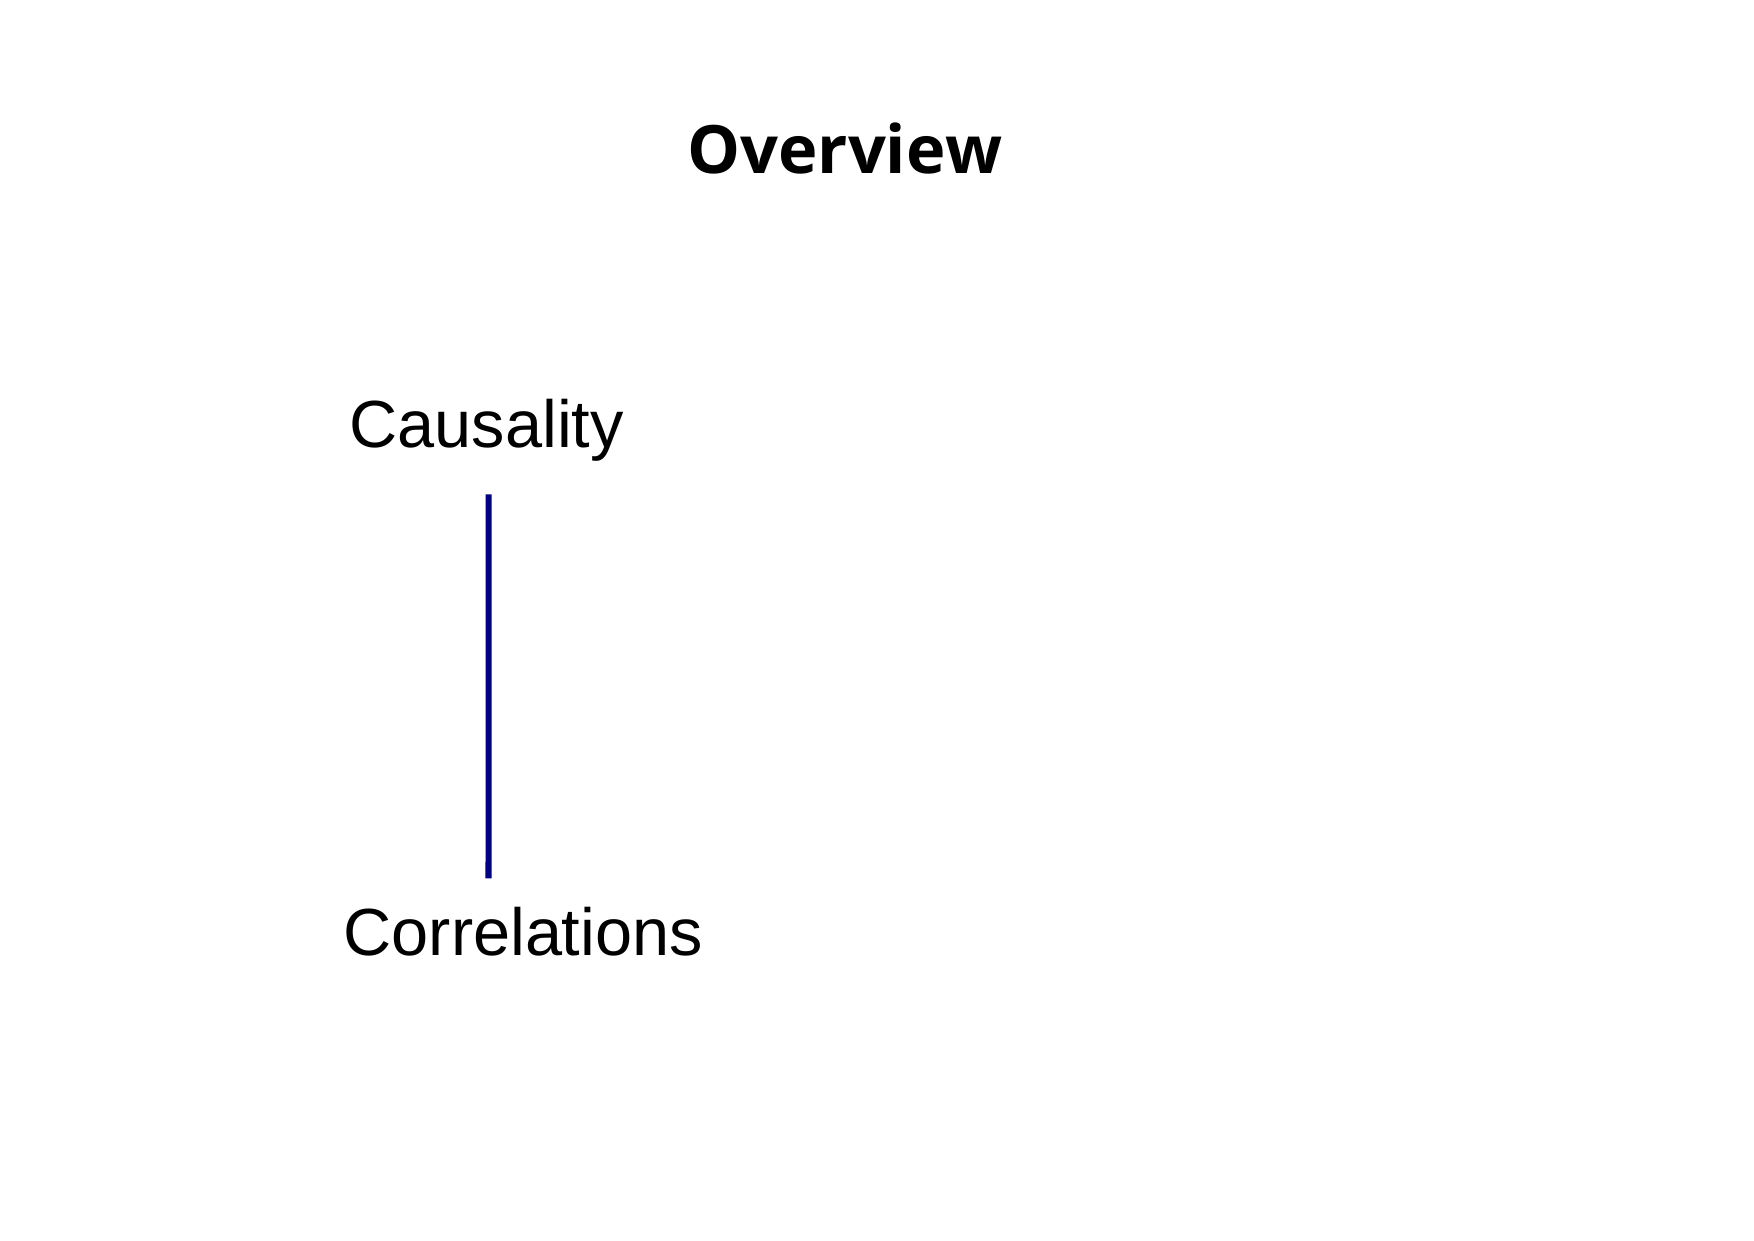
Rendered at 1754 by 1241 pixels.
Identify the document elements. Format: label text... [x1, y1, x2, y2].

text_box Correlations [329, 888, 864, 1071]
text_box Overview [672, 95, 1286, 185]
text_box Causality [334, 380, 707, 563]
